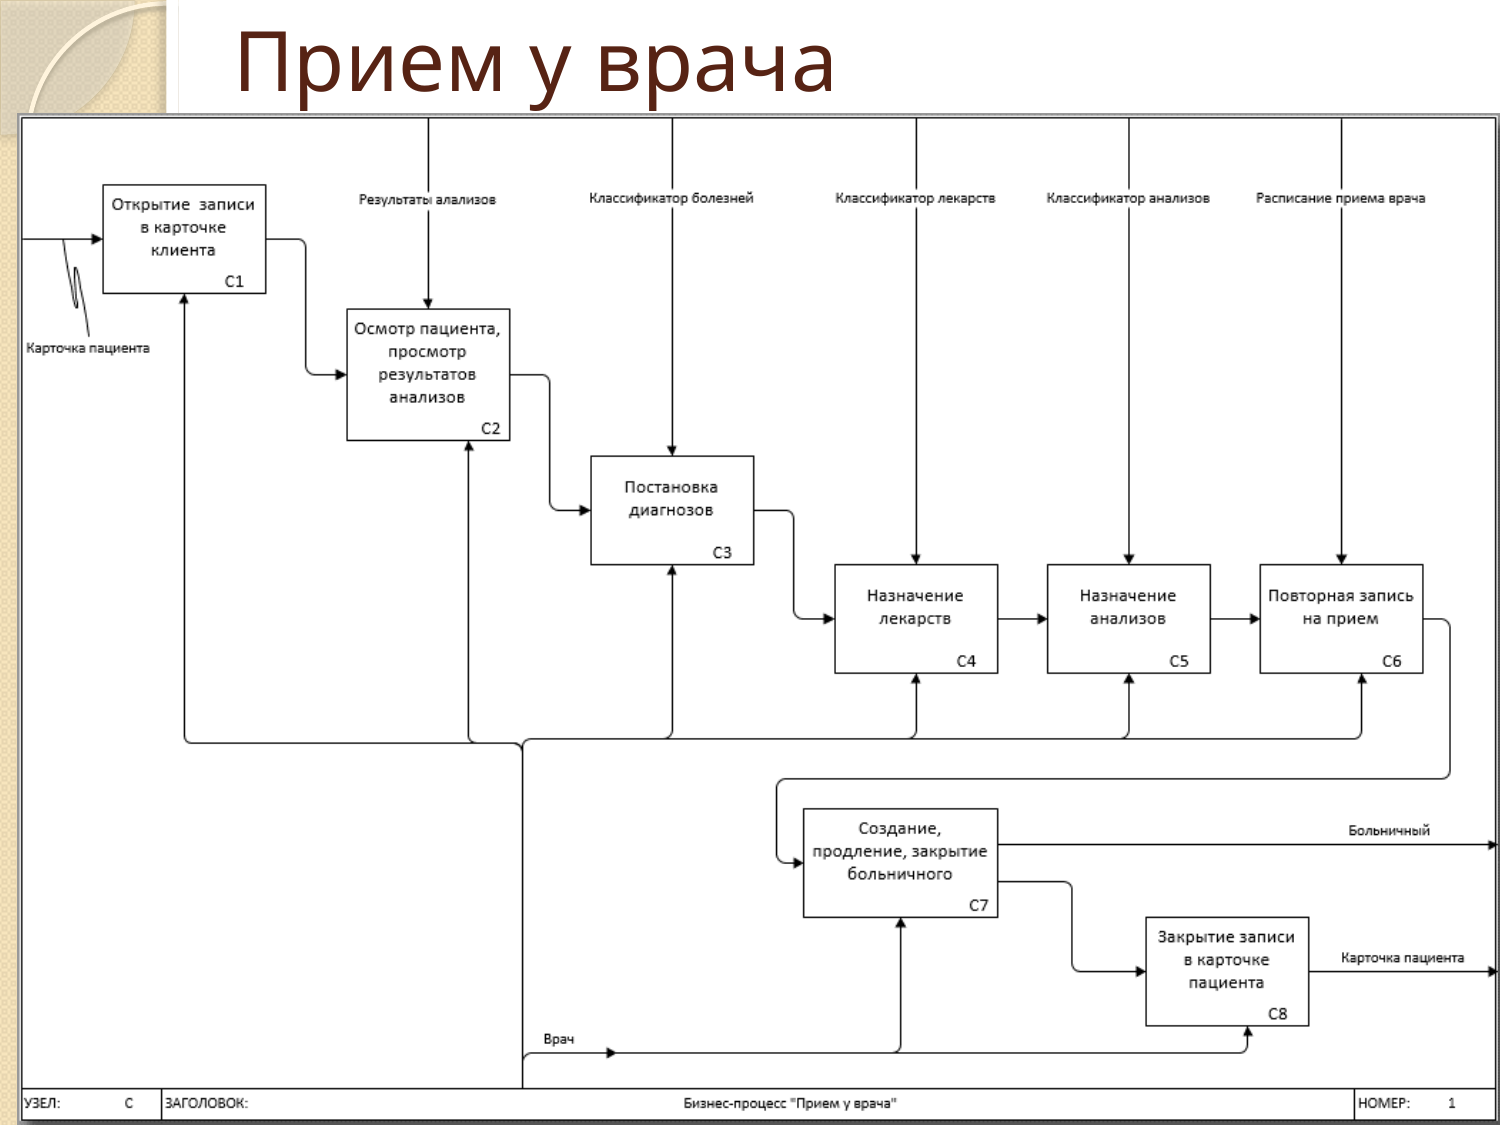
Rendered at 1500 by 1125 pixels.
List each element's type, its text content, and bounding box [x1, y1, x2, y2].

picture [0, 13, 1500, 1125]
title Прием у врача [218, 0, 1449, 113]
picture [136, 0, 166, 4]
